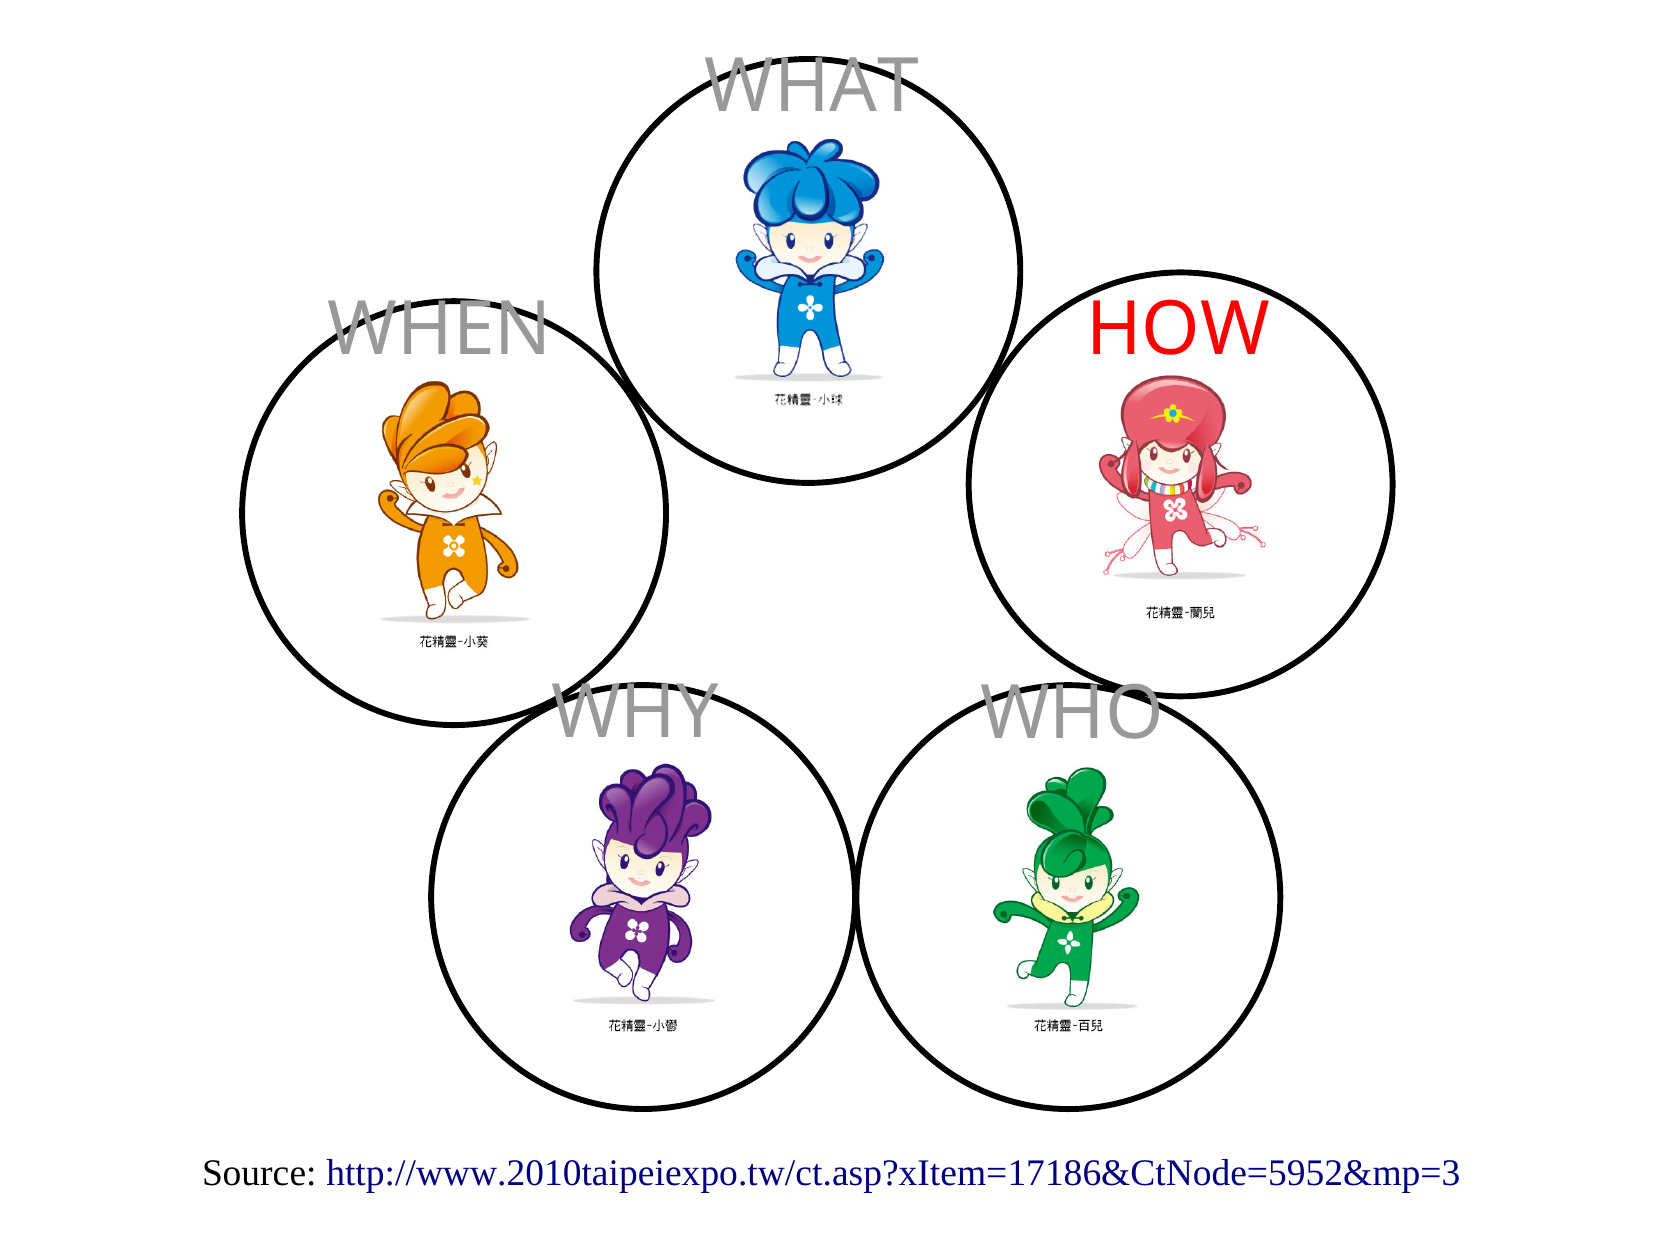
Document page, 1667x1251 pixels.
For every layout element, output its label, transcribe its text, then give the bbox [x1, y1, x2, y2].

picture [710, 135, 907, 419]
picture [1082, 377, 1279, 633]
text_box [431, 761, 1281, 1110]
text_box [242, 377, 413, 722]
text_box [968, 377, 1393, 664]
text_box [553, 377, 667, 655]
text_box WHEN [218, 271, 662, 377]
text_box WHAT [590, 29, 1034, 135]
text_box Source: http://www.2010taipeiexpo.tw/ct.asp?xItem=17186&CtNode=5952&mp=3 [187, 1140, 1487, 1201]
text_box HOW [956, 271, 1400, 377]
text_box WHO [850, 655, 1294, 761]
picture [355, 377, 553, 661]
text_box [596, 135, 1021, 483]
picture [544, 761, 742, 1045]
text_box WHY [413, 655, 850, 761]
picture [970, 761, 1167, 1045]
